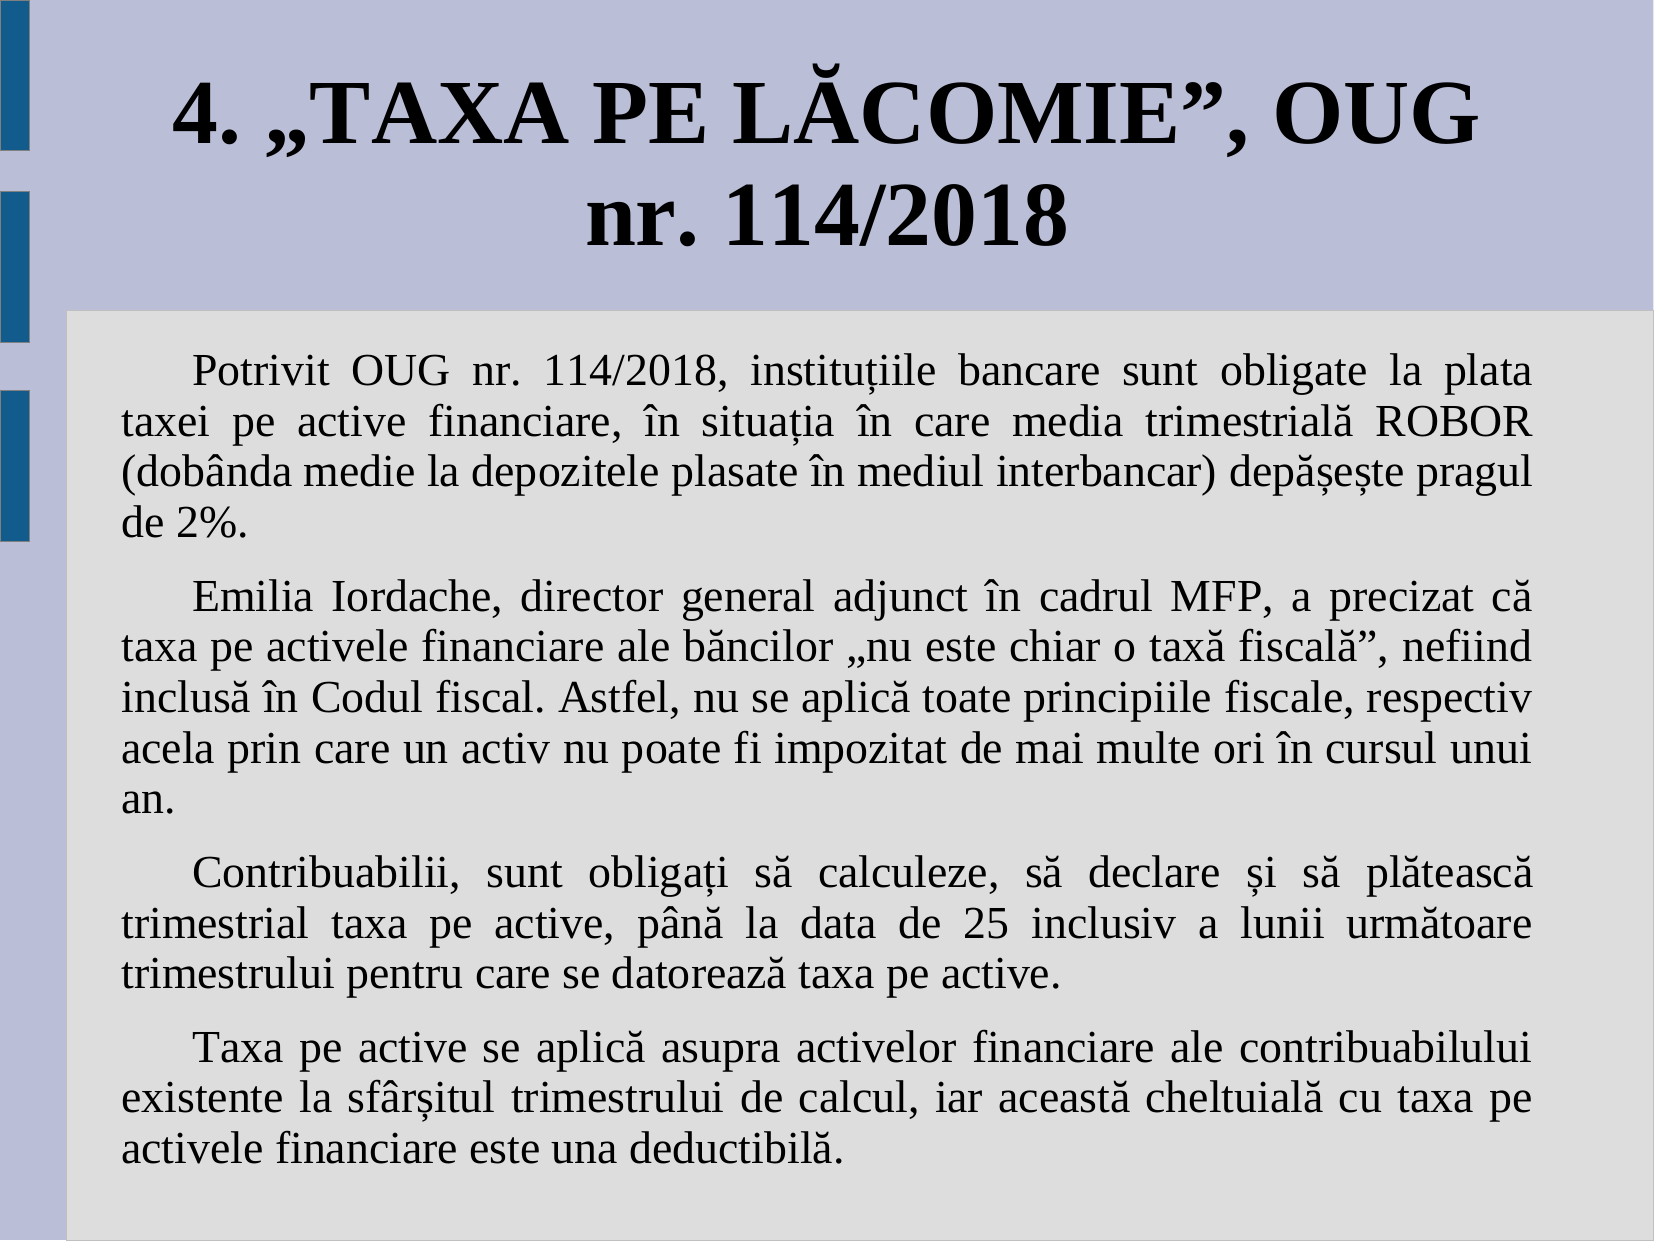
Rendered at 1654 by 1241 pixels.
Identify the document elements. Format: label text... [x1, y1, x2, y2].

title 4. „TAXA PE LĂCOMIE”, OUG nr. 114/2018 [121, 5, 1534, 266]
list Potrivit OUG nr. 114/2018, instituțiile bancare sunt obligate la plata taxei pe active financiare, în situația în care media trimestrială ROBOR (dobânda medie la depozitele plasate în mediul interbancar) depășește pragul de 2%. Emilia Iordache, director general adjunct în cadrul MFP, a precizat că taxa pe activele financiare ale băncilor „nu este chiar o taxă fiscală”, nefiind inclusă în Codul fiscal. Astfel, nu se aplică toate principiile fiscale, respectiv acela prin care un activ nu poate fi impozitat de mai multe ori în cursul unui an. Contribuabilii, sunt obligați să calculeze, să declare și să plătească trimestrial taxa pe active, până la data de 25 inclusiv a lunii următoare trimestrului pentru care se datorează taxa pe active. Taxa pe active se aplică asupra activelor financiare ale contribuabilului existente la sfârșitul trimestrului de calcul, iar această cheltuială cu taxa pe activele financiare este una deductibilă. [121, 344, 1534, 1219]
